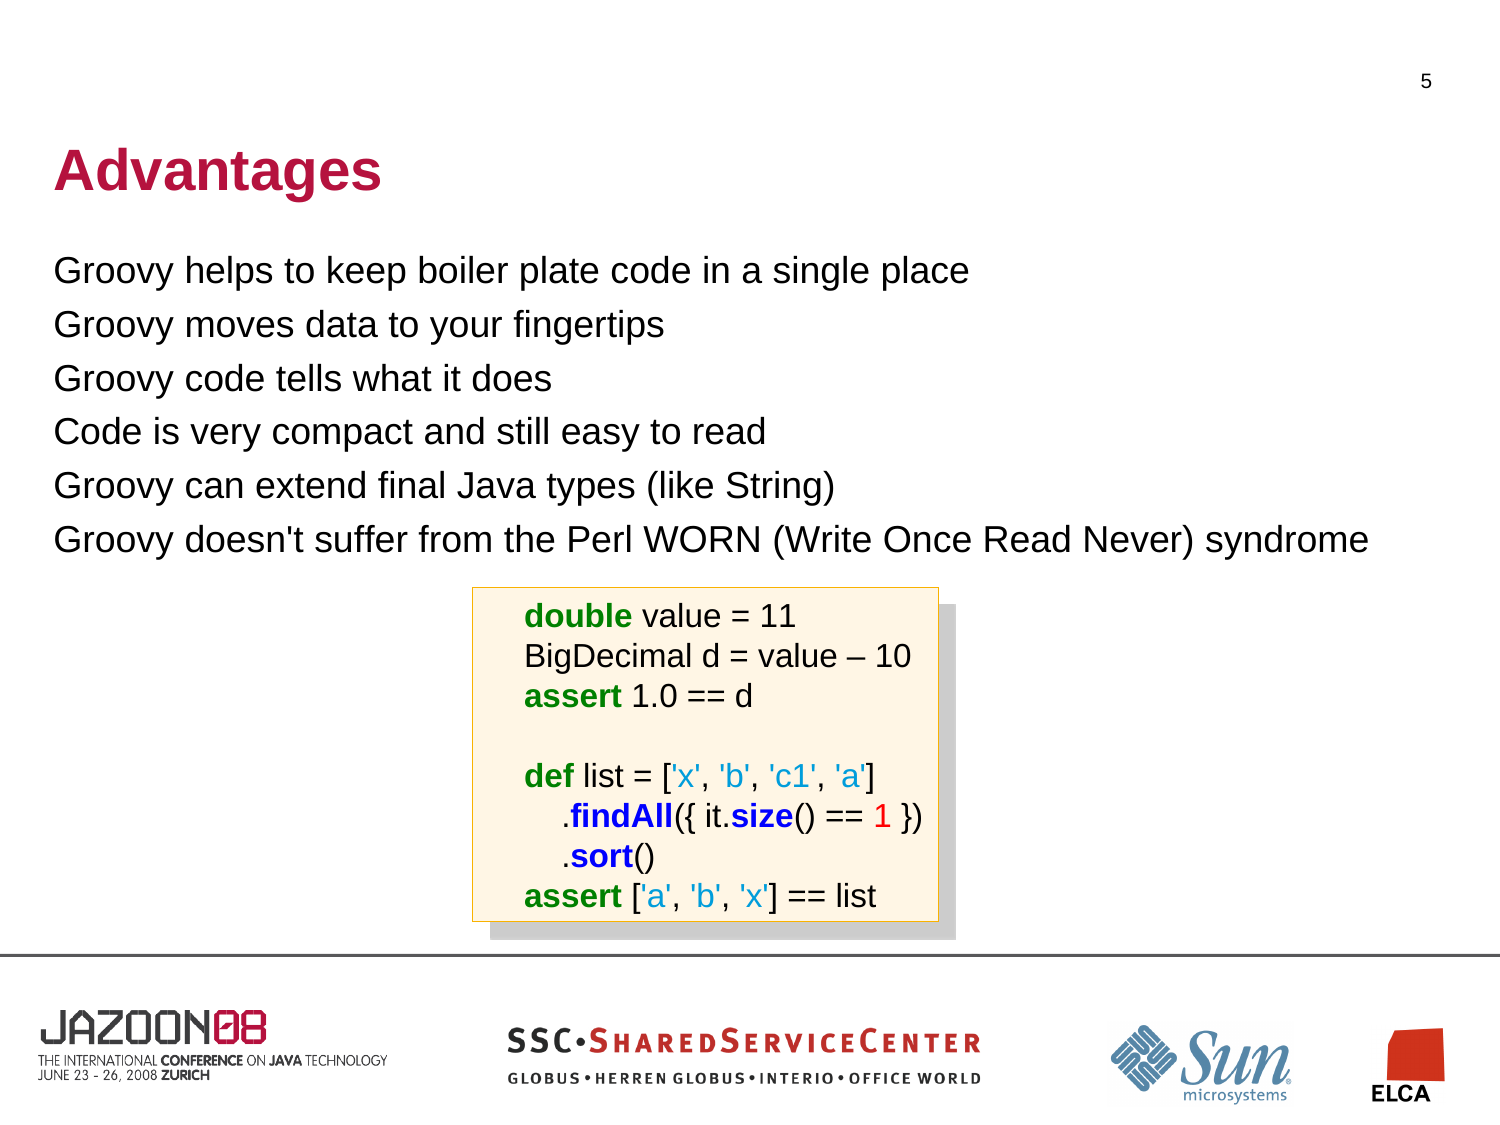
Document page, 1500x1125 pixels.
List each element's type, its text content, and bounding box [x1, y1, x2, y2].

picture [37, 1007, 387, 1084]
picture [1370, 1025, 1446, 1105]
text_box double value = 11 BigDecimal d = value – 10 assert 1.0 == d def list = ['x', 'b', 'c1', 'a'] .findAll({ it.size() == 1 }) .sort() assert ['a', 'b', 'x'] == list [472, 587, 938, 922]
list Groovy helps to keep boiler plate code in a single place Groovy moves data to your fingertips Groovy code tells what it does Code is very compact and still easy to read Groovy can extend final Java types (like String) Groovy doesn't suffer from the Perl WORN (Write Once Read Never) syndrome [53, 249, 1447, 938]
title Advantages [53, 119, 1447, 231]
picture [1107, 1021, 1294, 1107]
